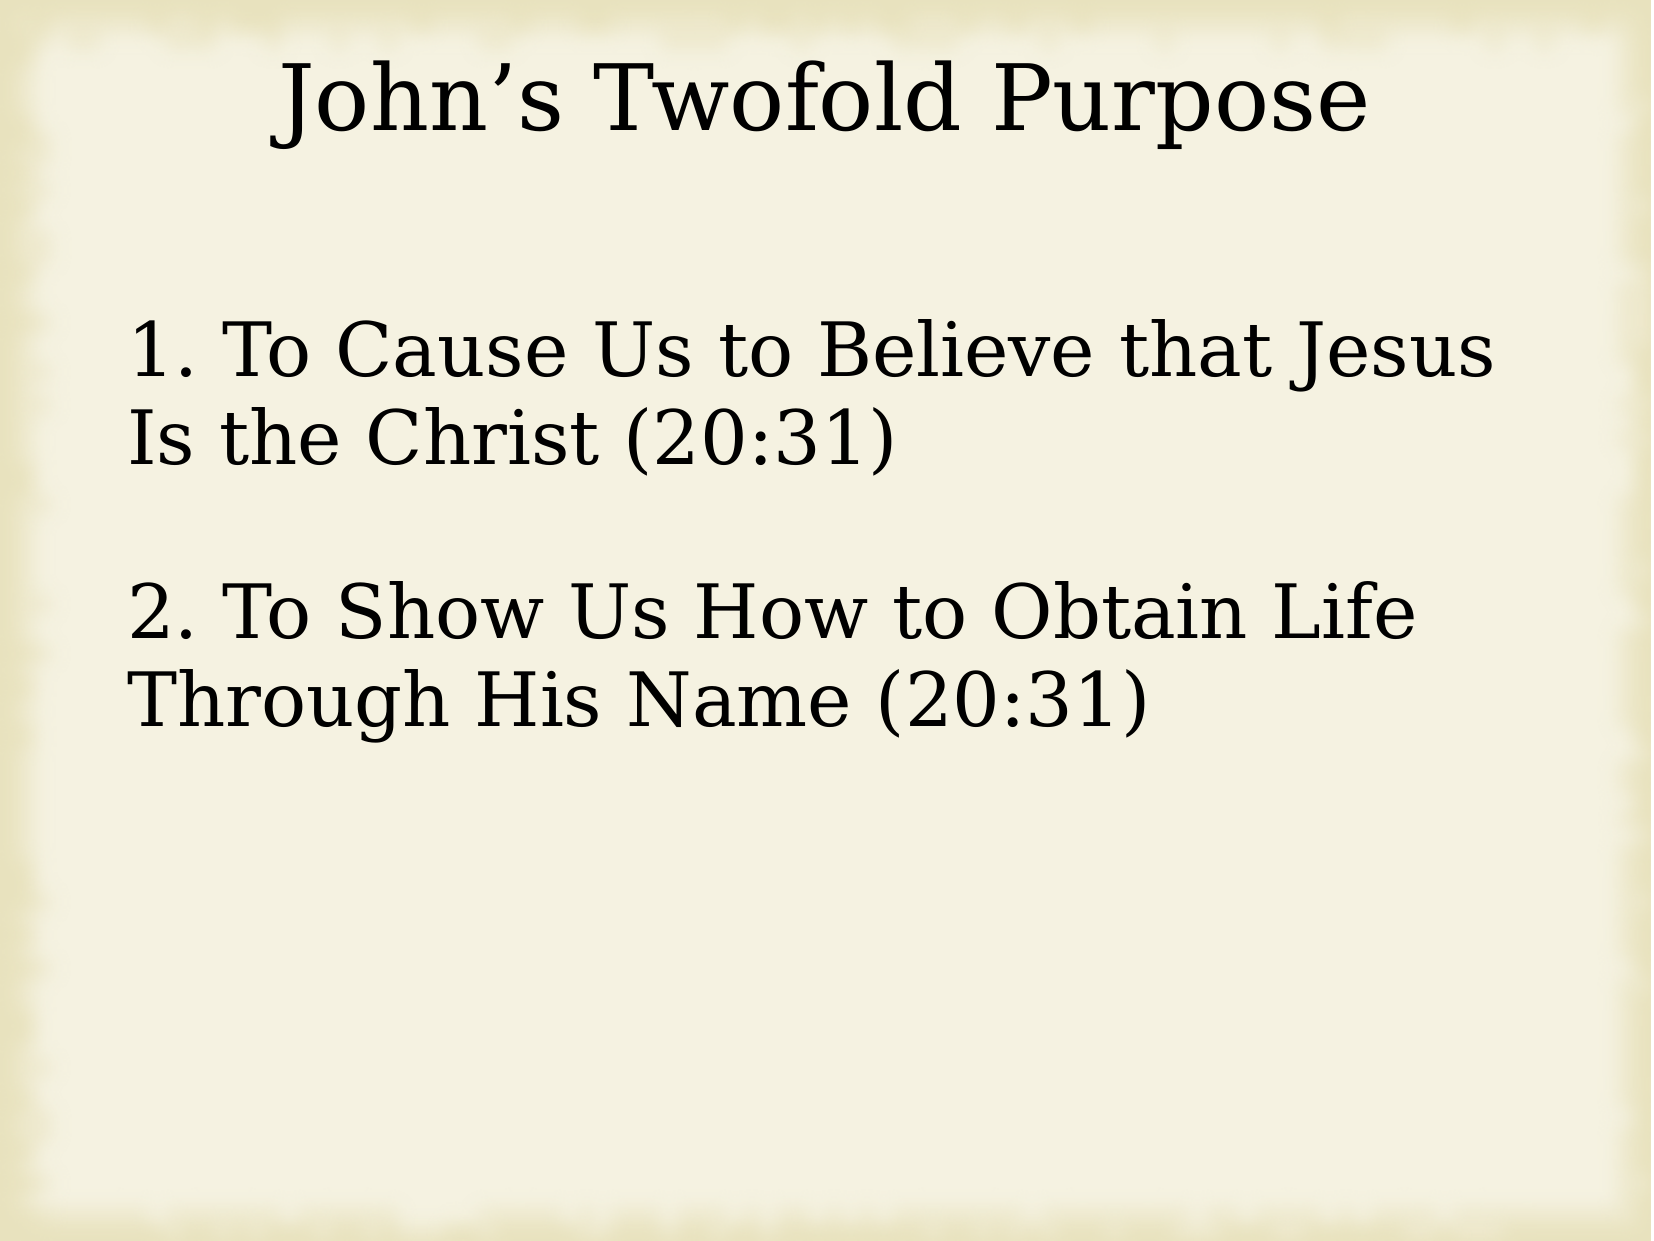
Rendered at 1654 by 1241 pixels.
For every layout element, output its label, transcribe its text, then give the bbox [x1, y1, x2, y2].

text_box John’s Twofold Purpose 1. To Cause Us to Believe that Jesus Is the Christ (20:31) 2. To Show Us How to Obtain Life Through His Name (20:31) [112, 37, 1538, 1088]
picture [0, 0, 1651, 1241]
